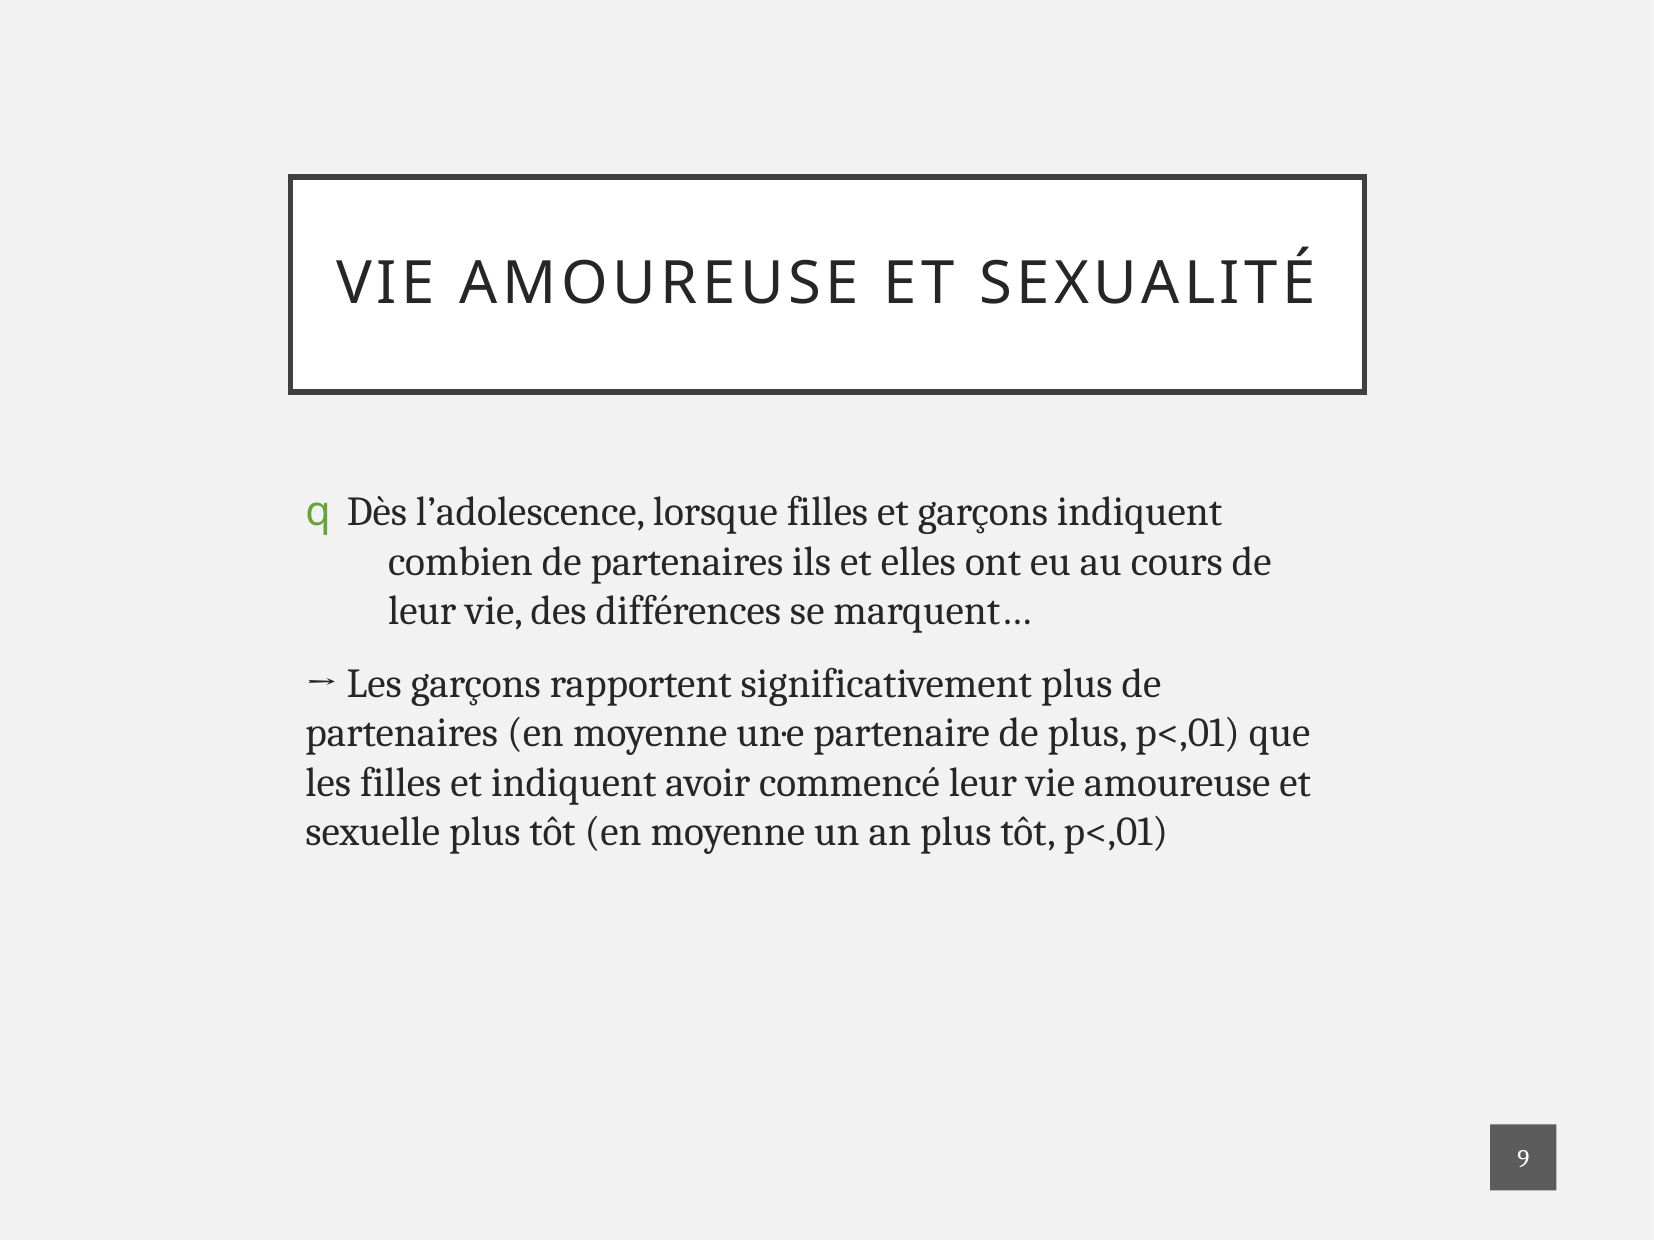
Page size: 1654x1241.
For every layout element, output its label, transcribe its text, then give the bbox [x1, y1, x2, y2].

title vie amoureuse et sexualité [290, 176, 1365, 392]
text_box [1490, 1124, 1557, 1191]
list Dès l’adolescence, lorsque filles et garçons indiquent combien de partenaires ils et elles ont eu au cours de leur vie, des différences se marquent… → Les garçons rapportent significativement plus de partenaires (en moyenne un·e partenaire de plus, p<,01) que les filles et indiquent avoir commencé leur vie amoureuse et sexuelle plus tôt (en moyenne un an plus tôt, p<,01) [290, 477, 1365, 1038]
